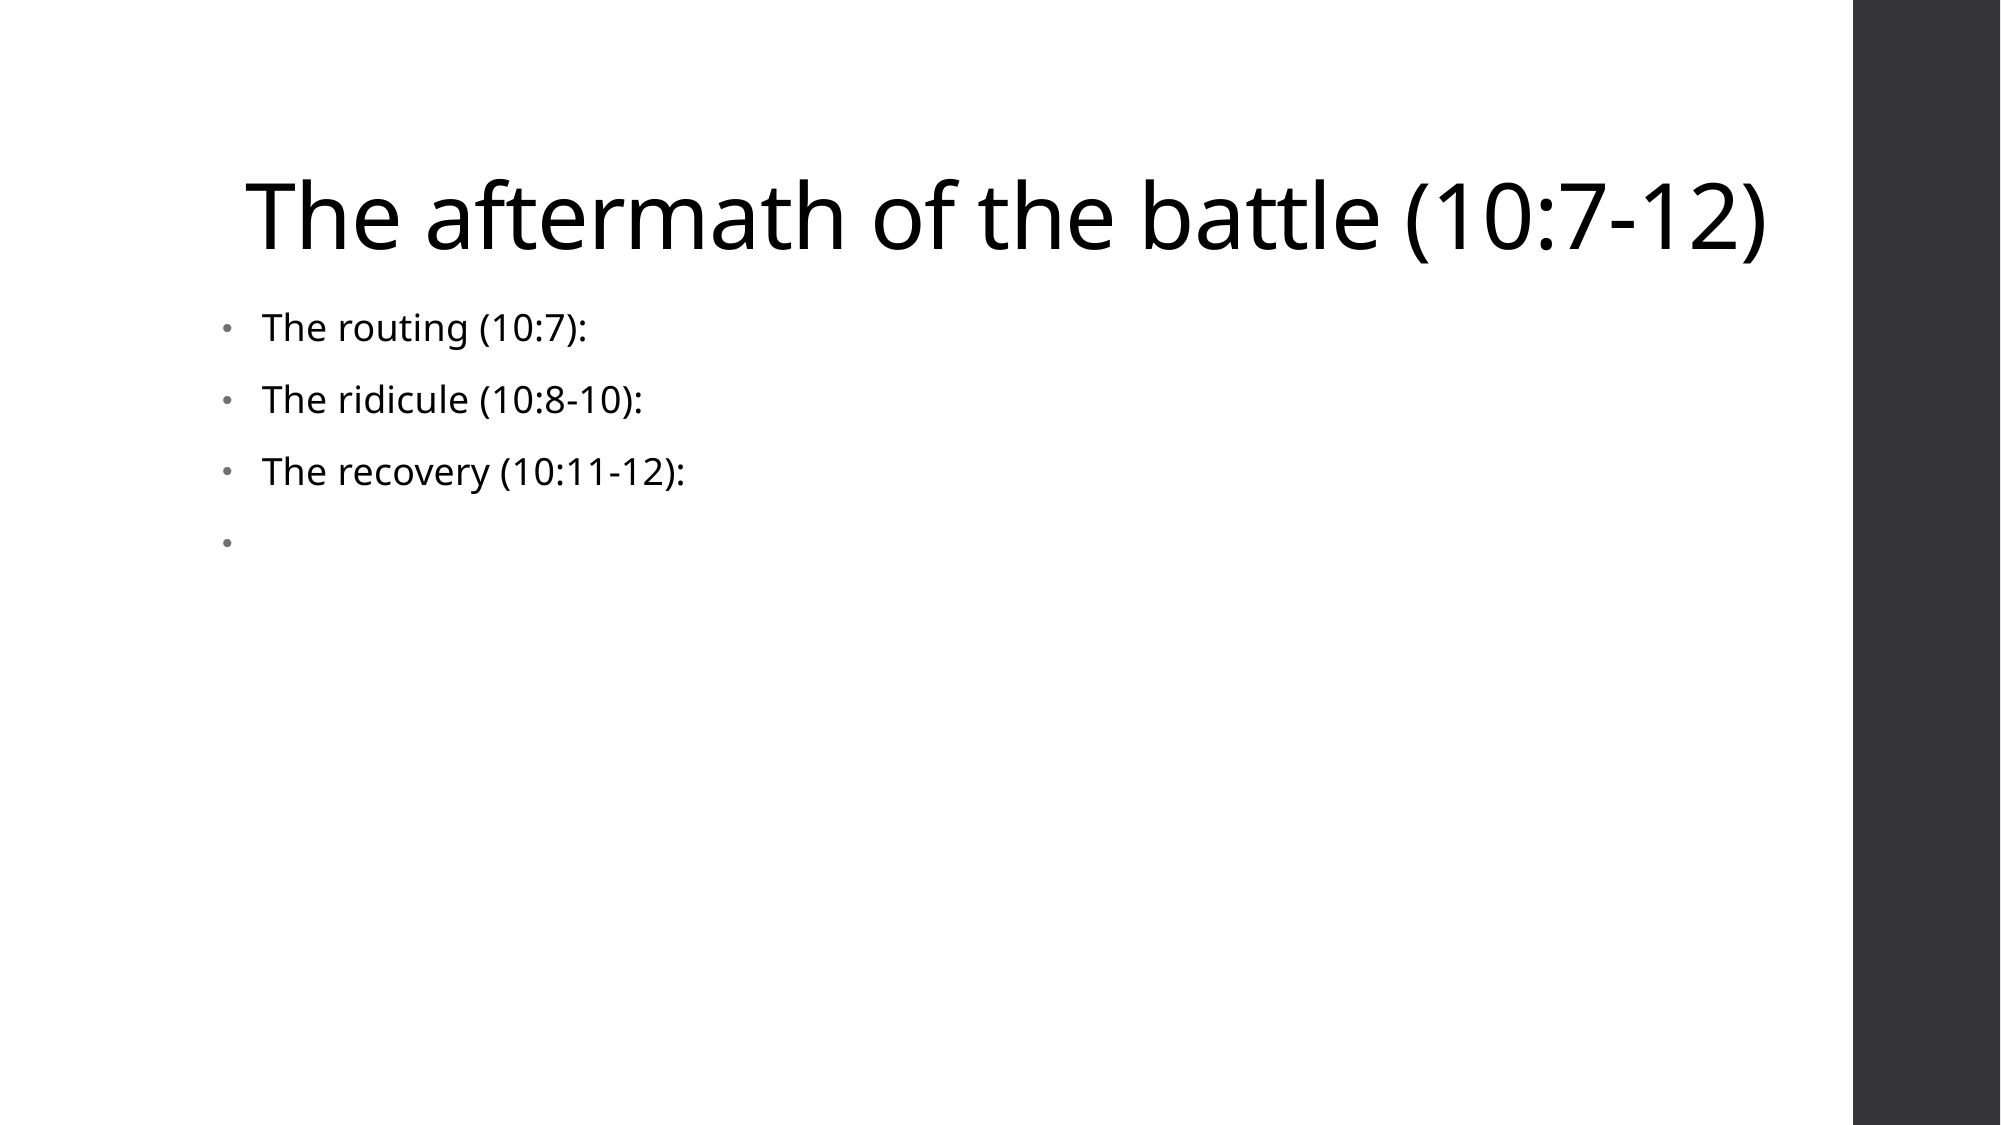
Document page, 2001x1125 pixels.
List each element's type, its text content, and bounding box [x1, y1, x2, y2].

list The routing (10:7): The ridicule (10:8-10): The recovery (10:11-12): [206, 299, 1617, 1014]
title The aftermath of the battle (10:7-12) [206, 60, 1797, 278]
